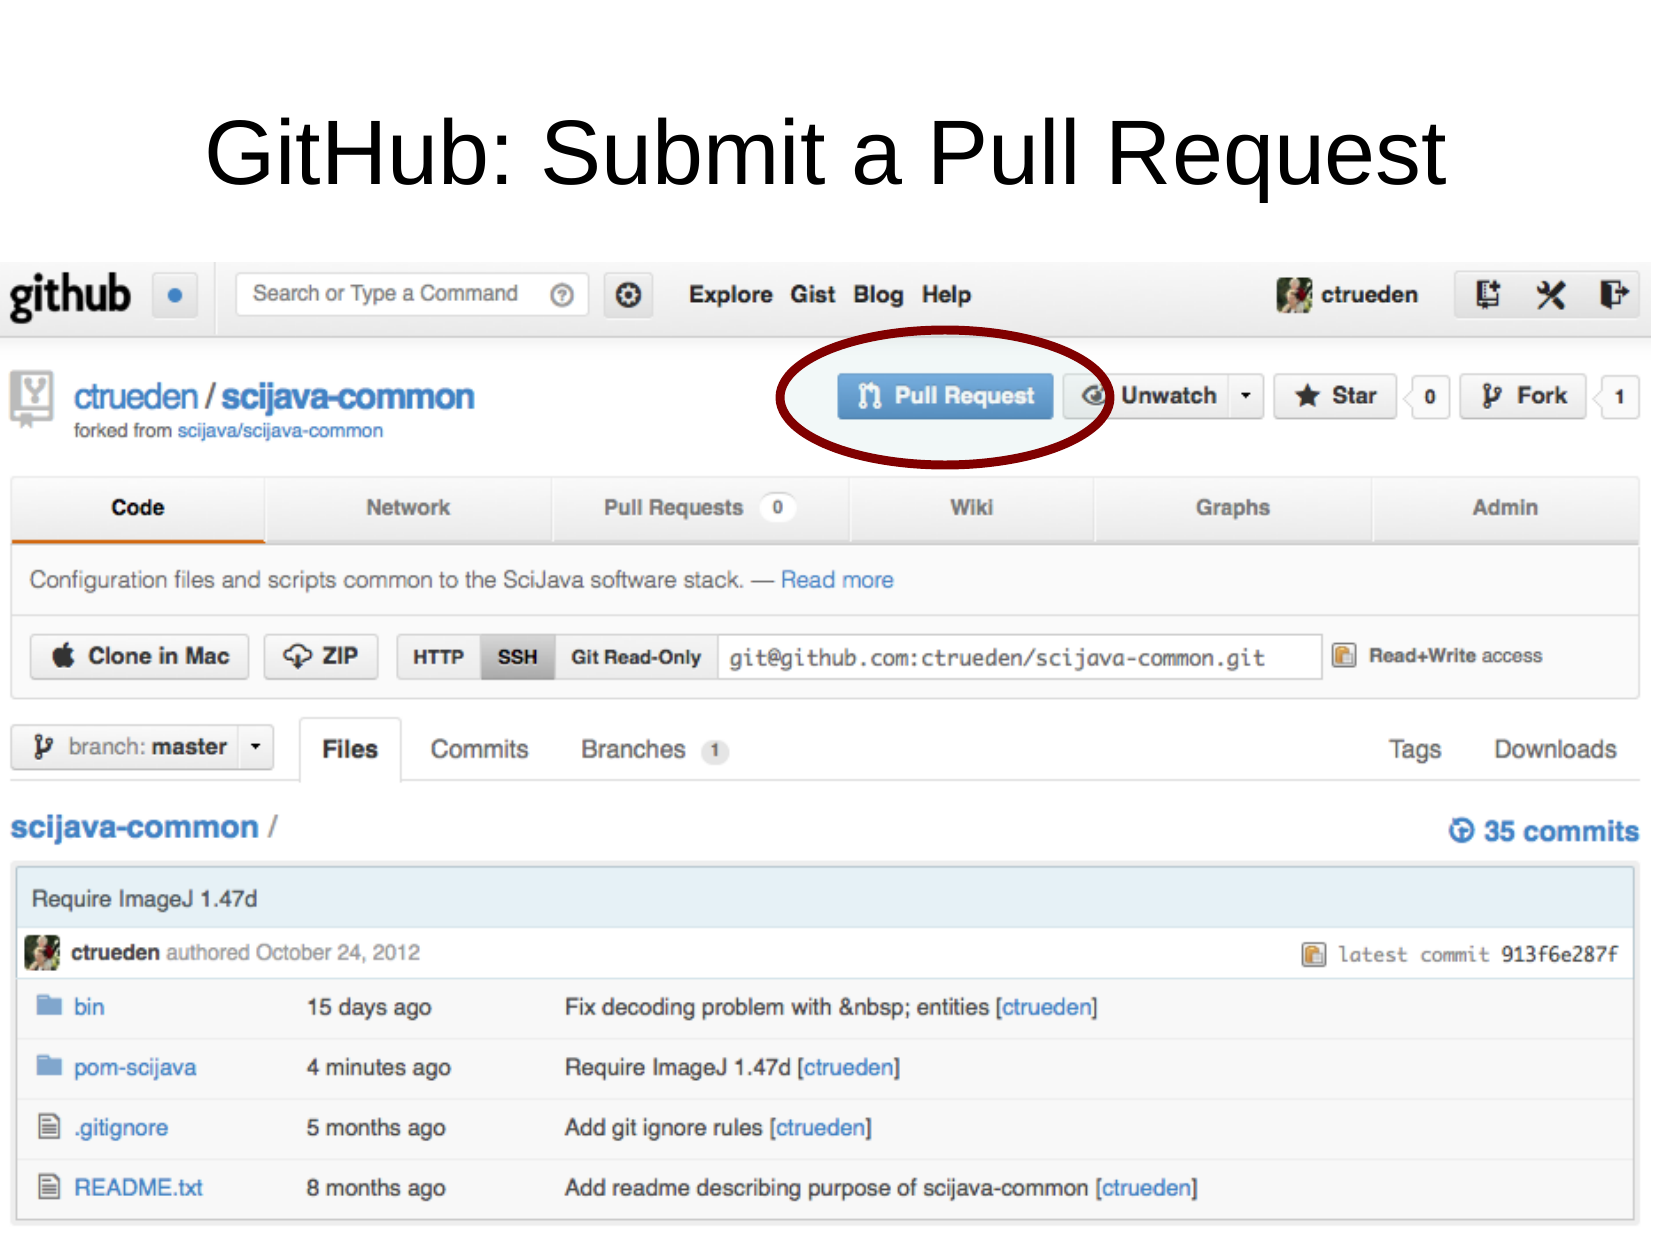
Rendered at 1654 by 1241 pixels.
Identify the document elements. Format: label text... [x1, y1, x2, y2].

text_box [780, 330, 1111, 466]
title GitHub: Submit a Pull Request [82, 49, 1571, 257]
picture [0, 262, 1651, 1235]
